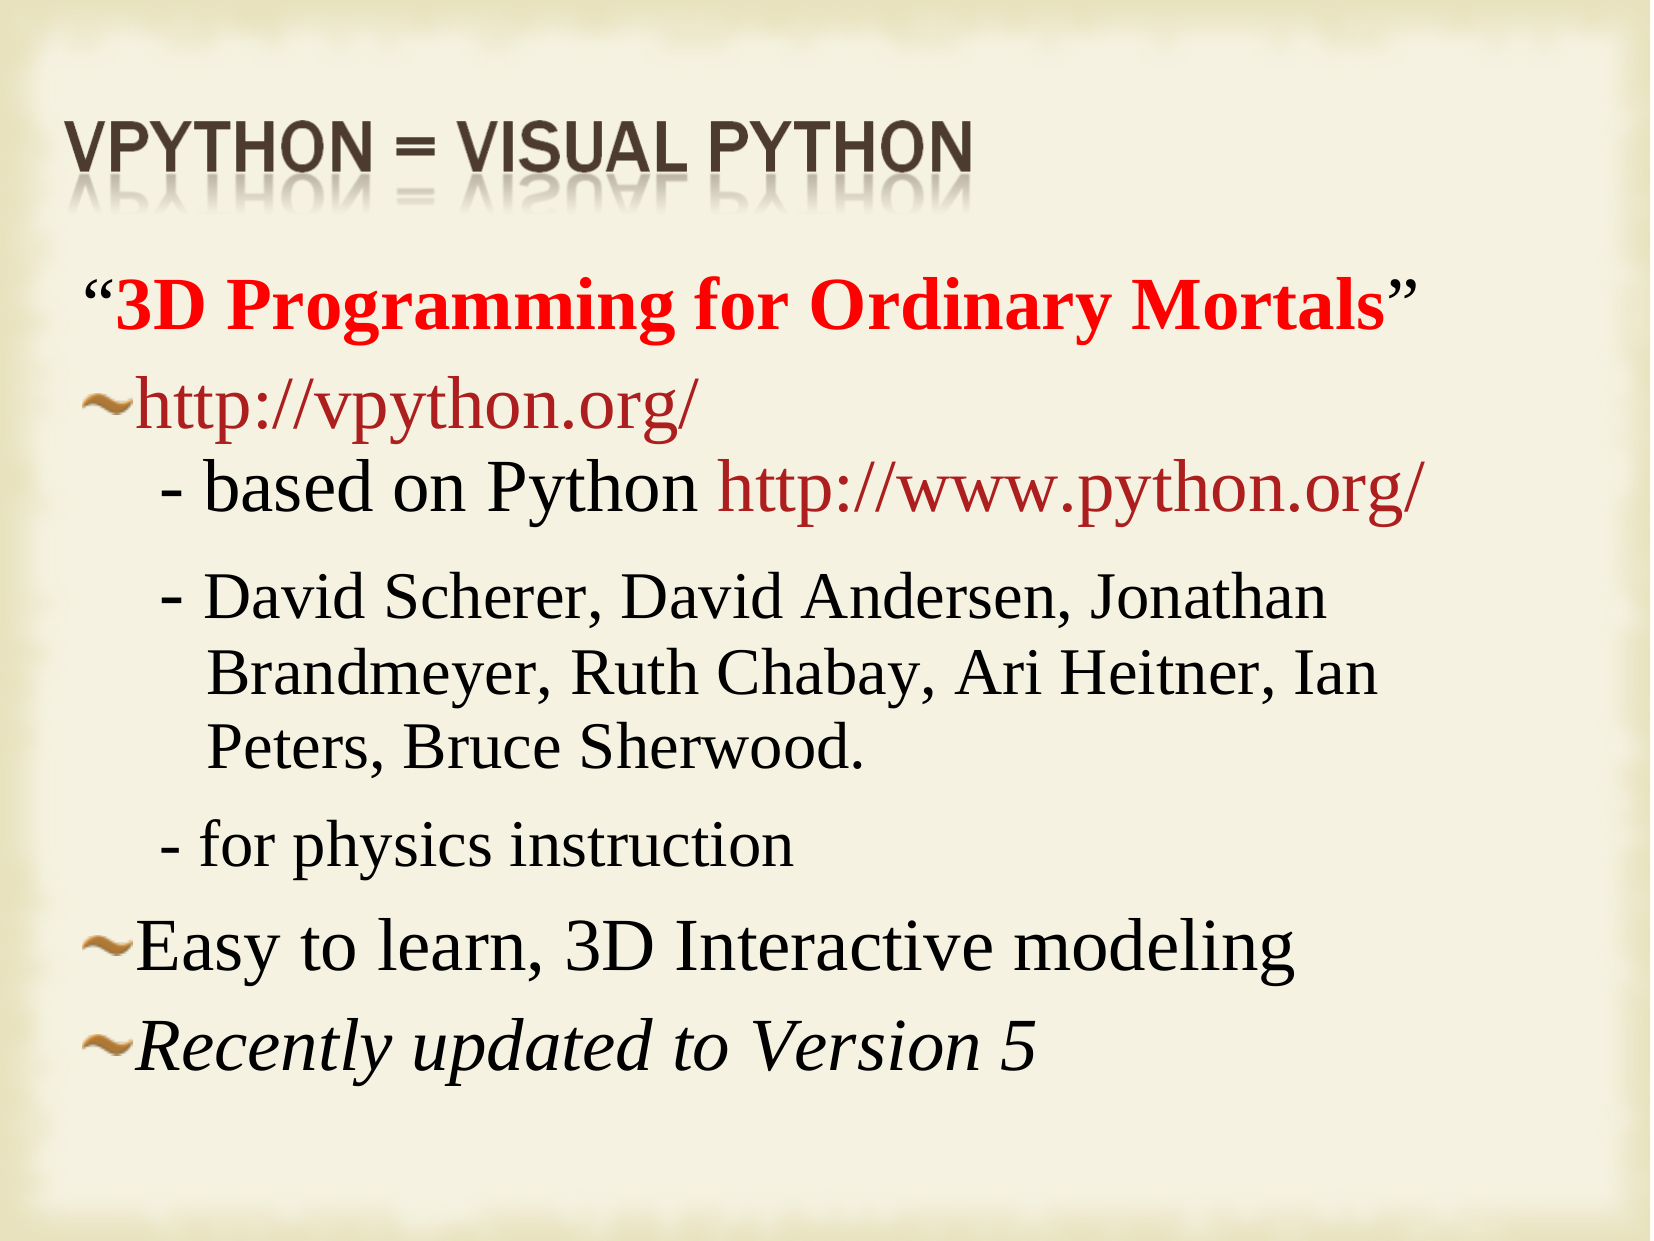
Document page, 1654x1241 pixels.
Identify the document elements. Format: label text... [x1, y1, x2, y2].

list “3D Programming for Ordinary Mortals” http://vpython.org/ - based on Python http://www.python.org/ - David Scherer, David Andersen, Jonathan Brandmeyer, Ruth Chabay, Ari Heitner, Ian Peters, Bruce Sherwood. - for physics instruction Easy to learn, 3D Interactive modeling Recently updated to Version 5 [50, 254, 1576, 1095]
picture [0, 0, 1651, 1241]
